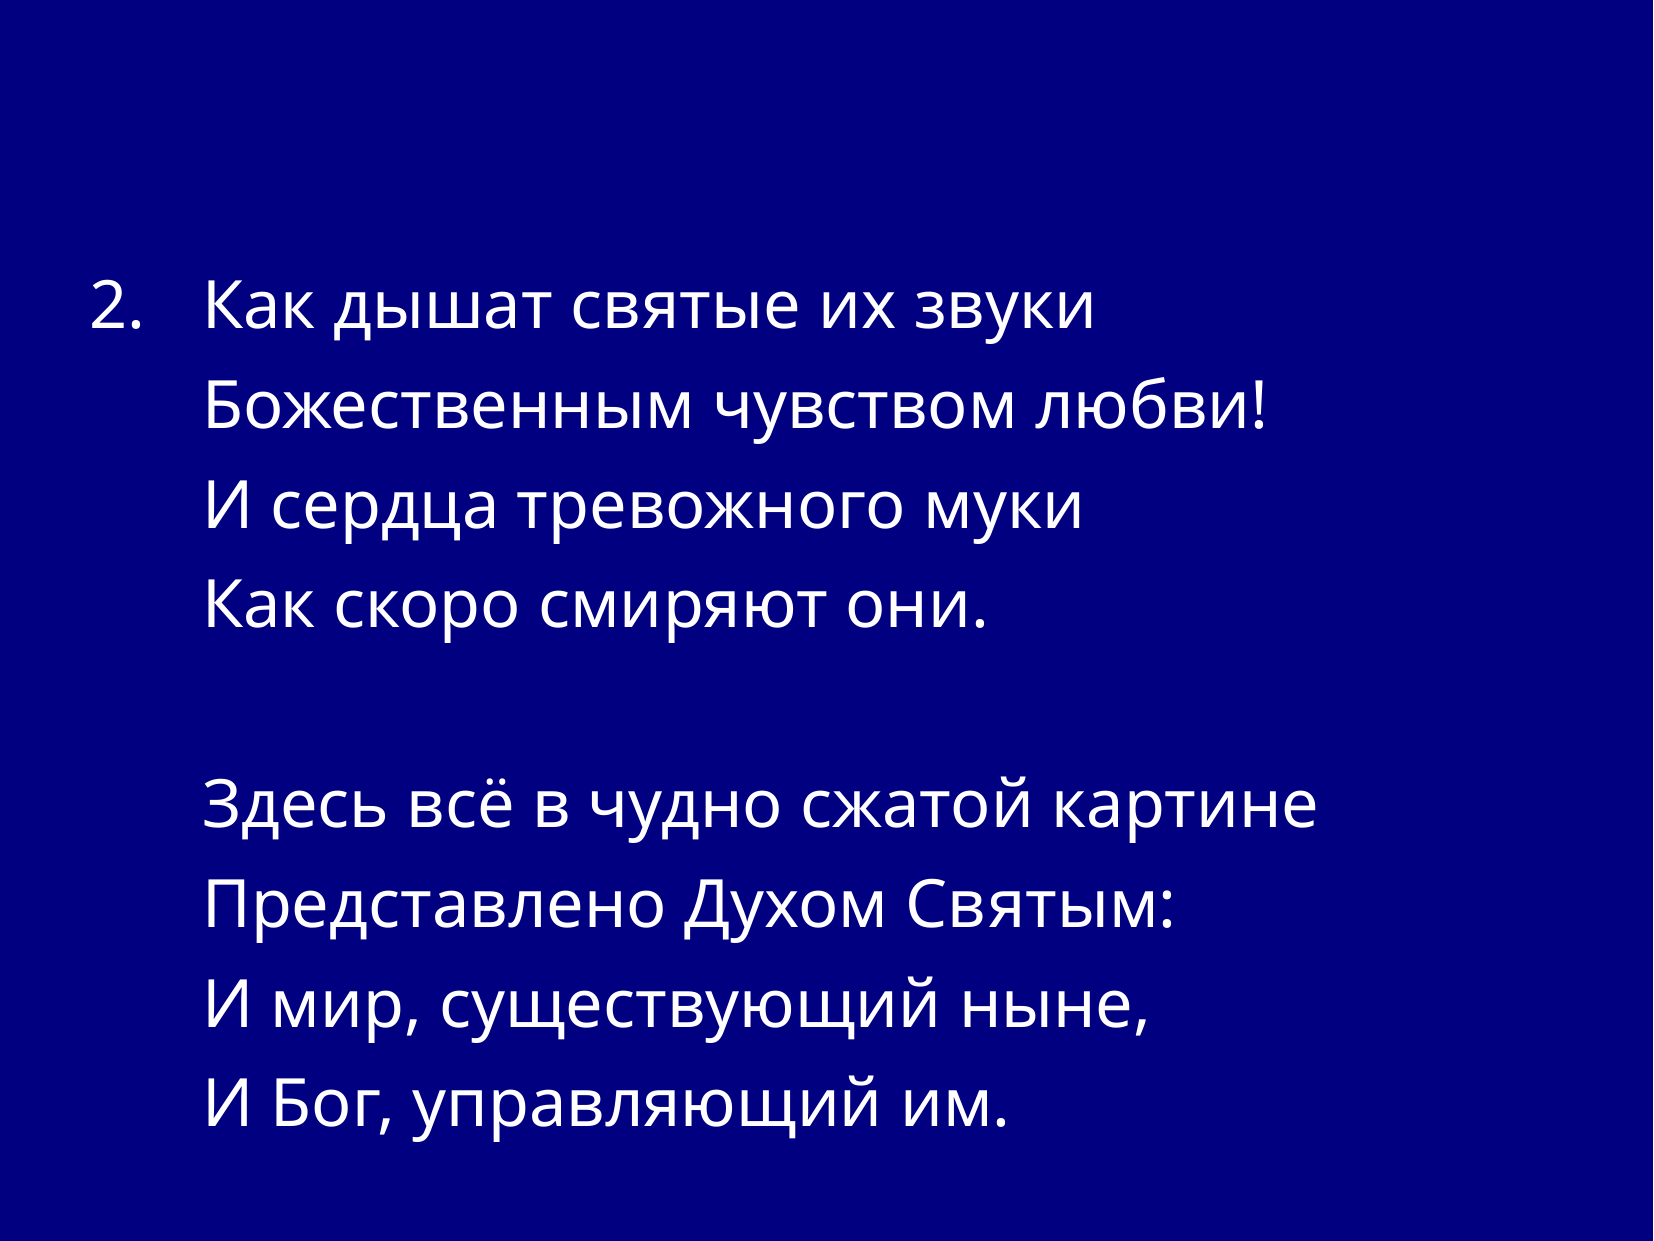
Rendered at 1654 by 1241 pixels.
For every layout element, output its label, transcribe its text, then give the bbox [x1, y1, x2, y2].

text_box 2. Как дышат святые их звуки Божественным чувством любви! И сердца тревожного муки Как скоро смиряют они. Здесь всё в чудно сжатой картине Представлено Духом Святым: И мир, существующий ныне, И Бог, управляющий им. [75, 150, 1576, 1163]
